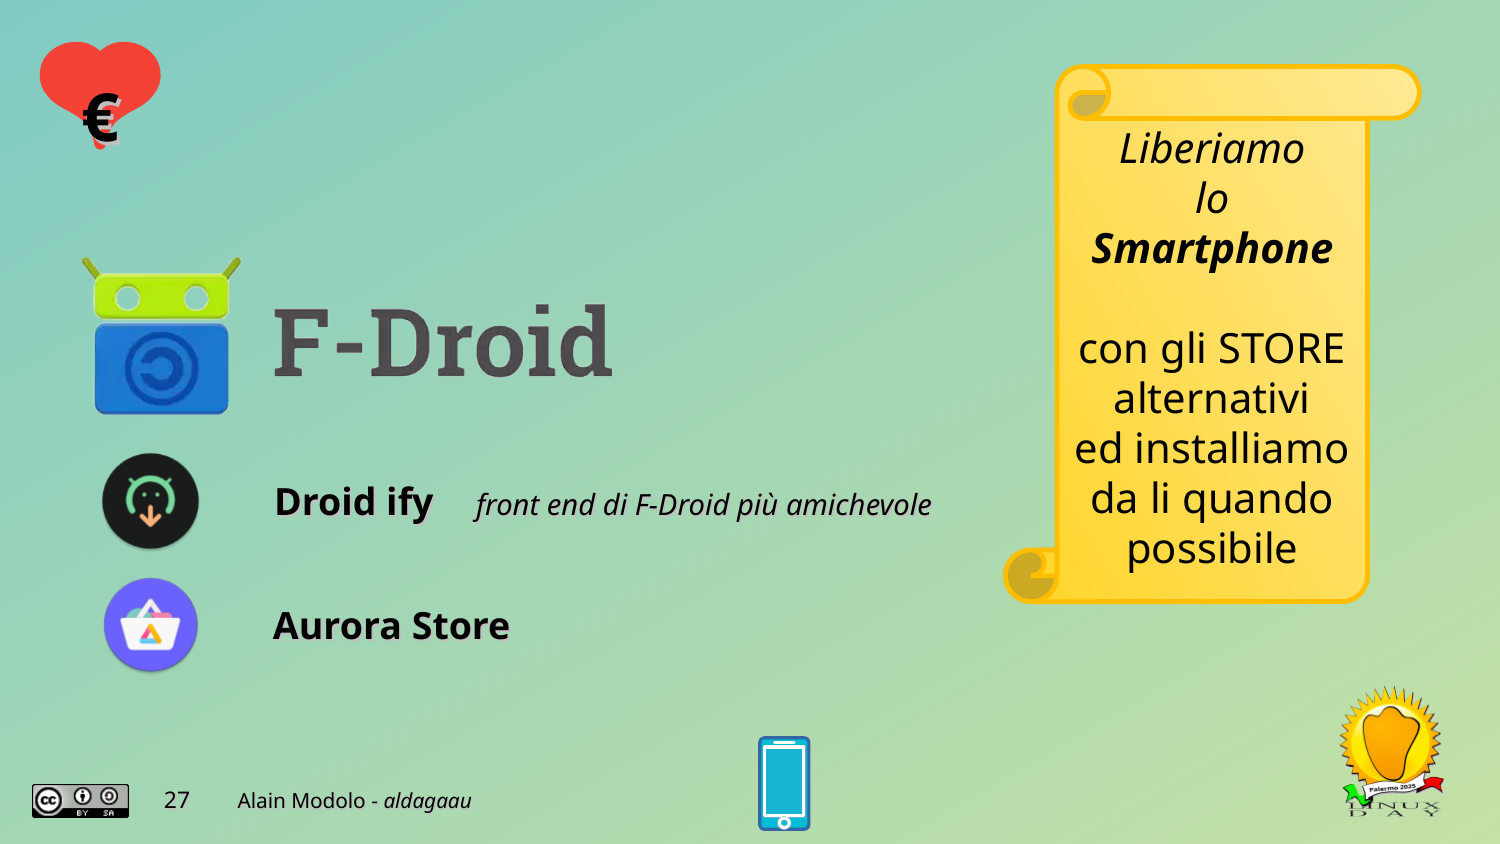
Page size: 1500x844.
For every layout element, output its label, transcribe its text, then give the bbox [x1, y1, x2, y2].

picture [100, 574, 202, 676]
text_box € [45, 47, 155, 117]
picture [82, 257, 612, 415]
picture [1233, 670, 1500, 844]
text_box [759, 737, 809, 830]
picture [32, 784, 129, 818]
picture [98, 449, 203, 553]
text_box Liberiamo lo Smartphone con gli STORE alternativi ed installiamo da li quando possibile [1033, 66, 1420, 602]
